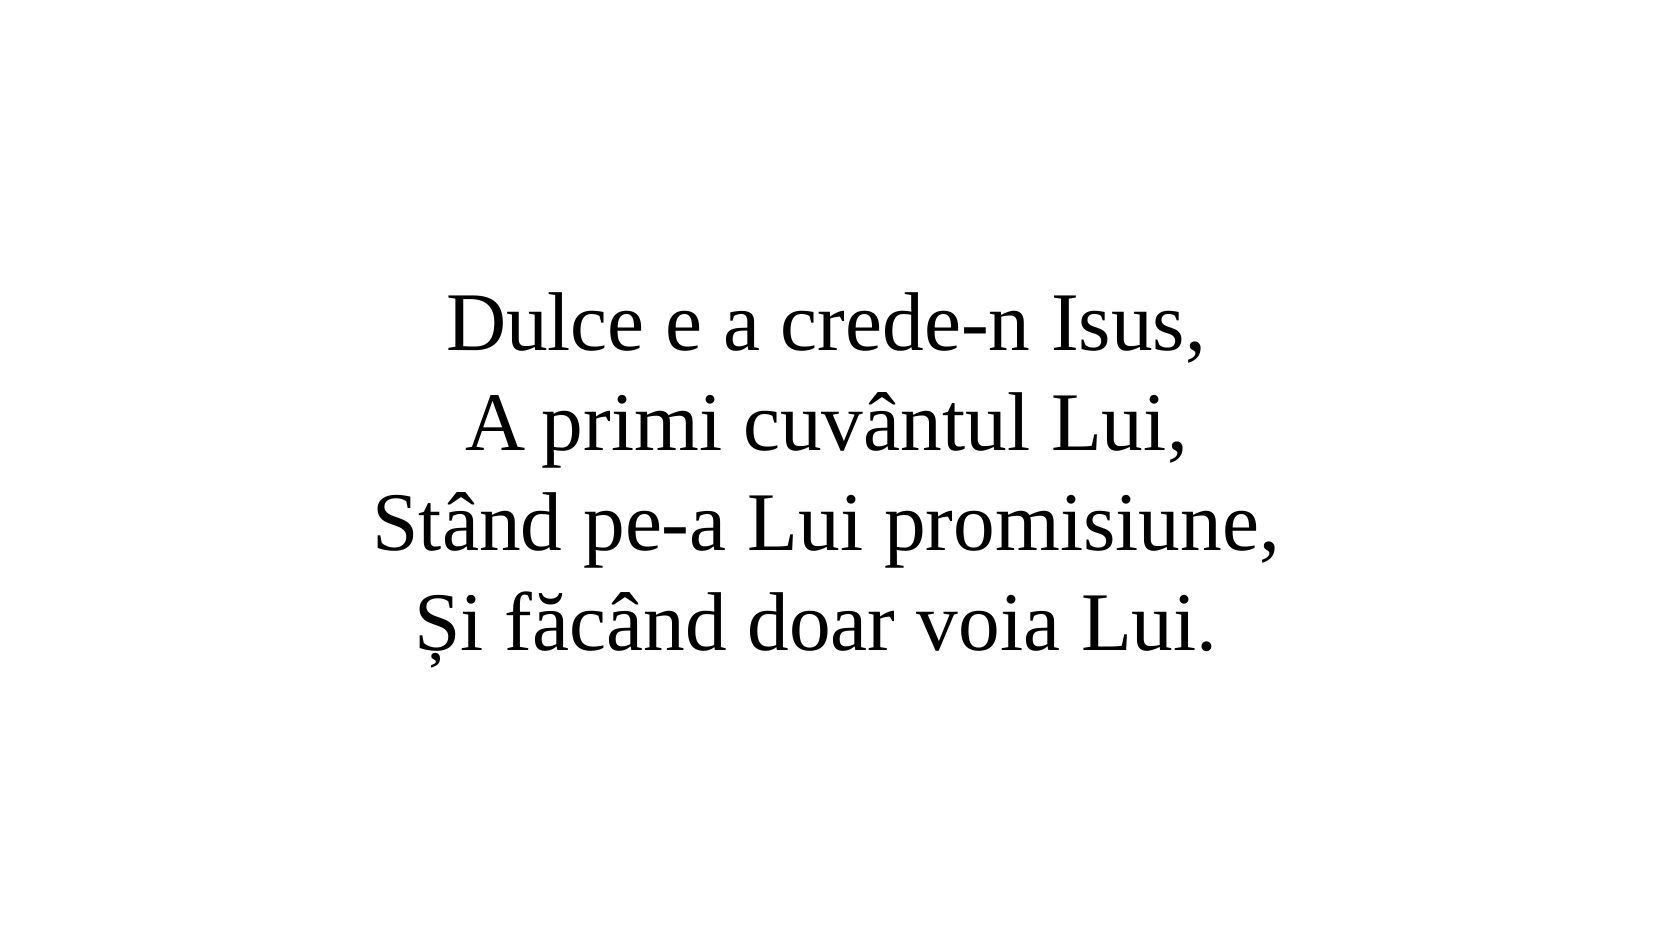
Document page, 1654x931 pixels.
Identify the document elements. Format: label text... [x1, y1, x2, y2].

subtitle Dulce e a crede-n Isus, A primi cuvântul Lui, Stând pe-a Lui promisiune, Și făcând doar voia Lui. [0, 259, 1654, 632]
